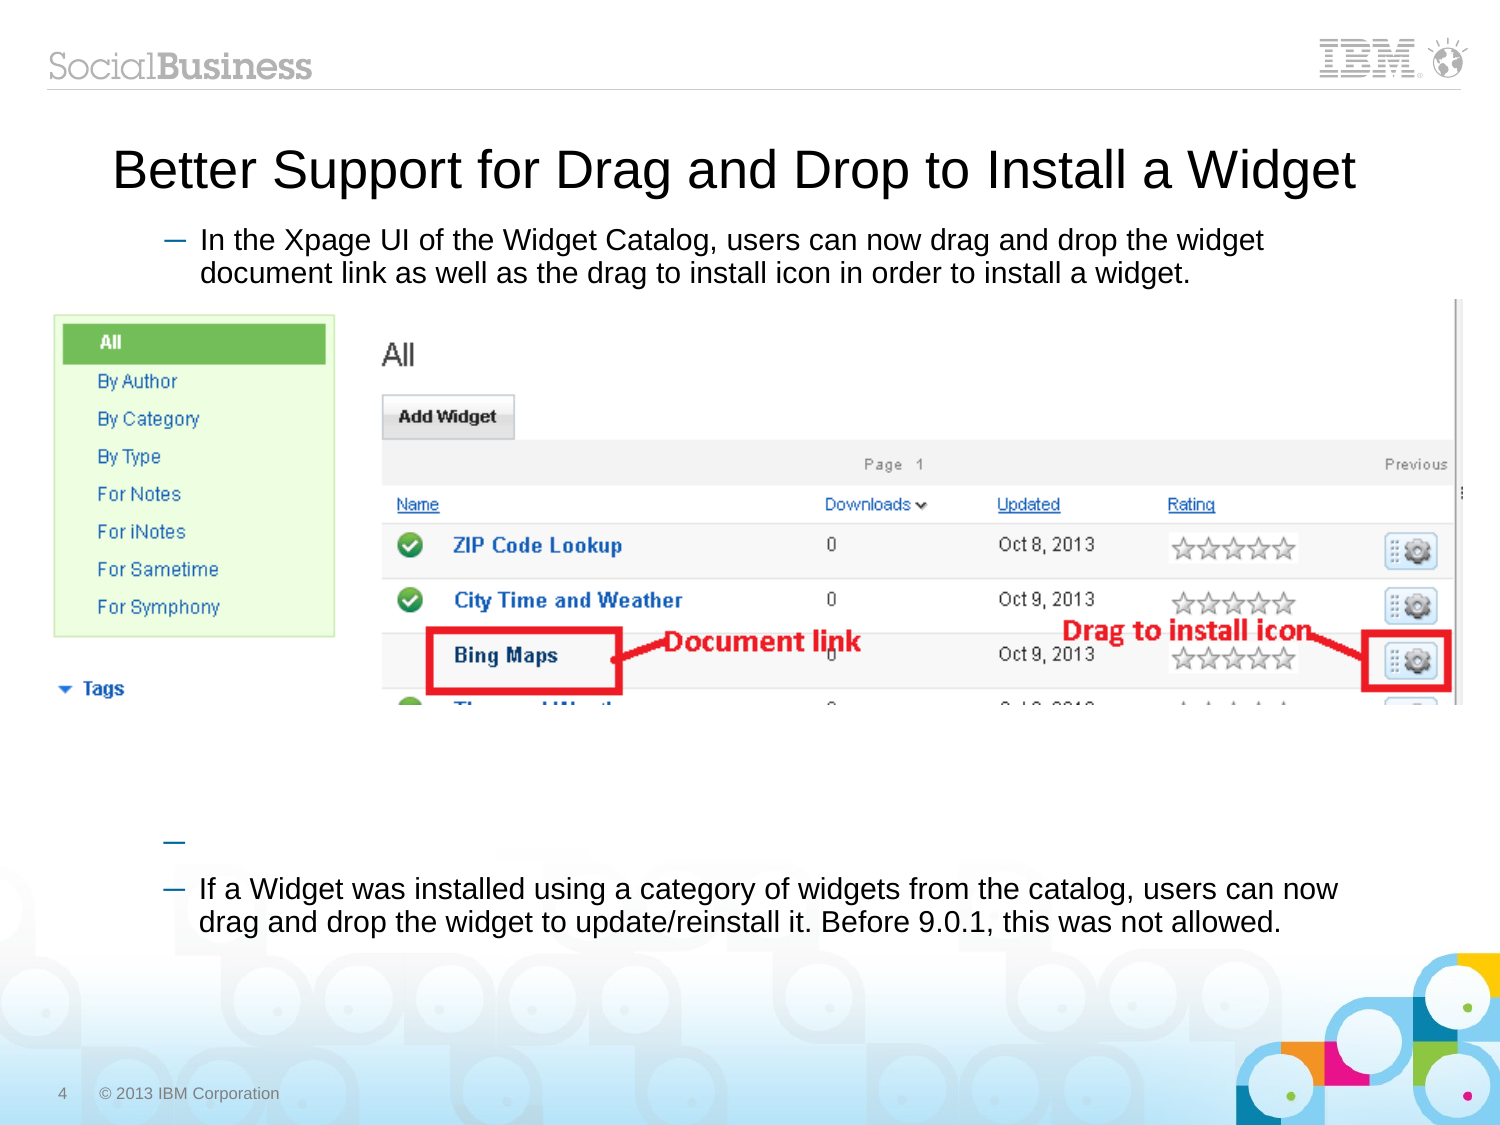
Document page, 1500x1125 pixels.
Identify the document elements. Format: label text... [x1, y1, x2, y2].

picture [1248, 847, 1500, 1125]
text_box If a Widget was installed using a category of widgets from the catalog, users can now drag and drop the widget to update/reinstall it. Before 9.0.1, this was not allowed. [75, 825, 1387, 1088]
title Better Support for Drag and Drop to Install a Widget [112, 107, 1426, 236]
picture [0, 847, 1237, 1125]
picture [46, 299, 1463, 705]
text_box In the Xpage UI of the Widget Catalog, users can now drag and drop the widget document link as well as the drag to install icon in order to install a widget. [76, 225, 1388, 299]
picture [127, 1089, 132, 1098]
